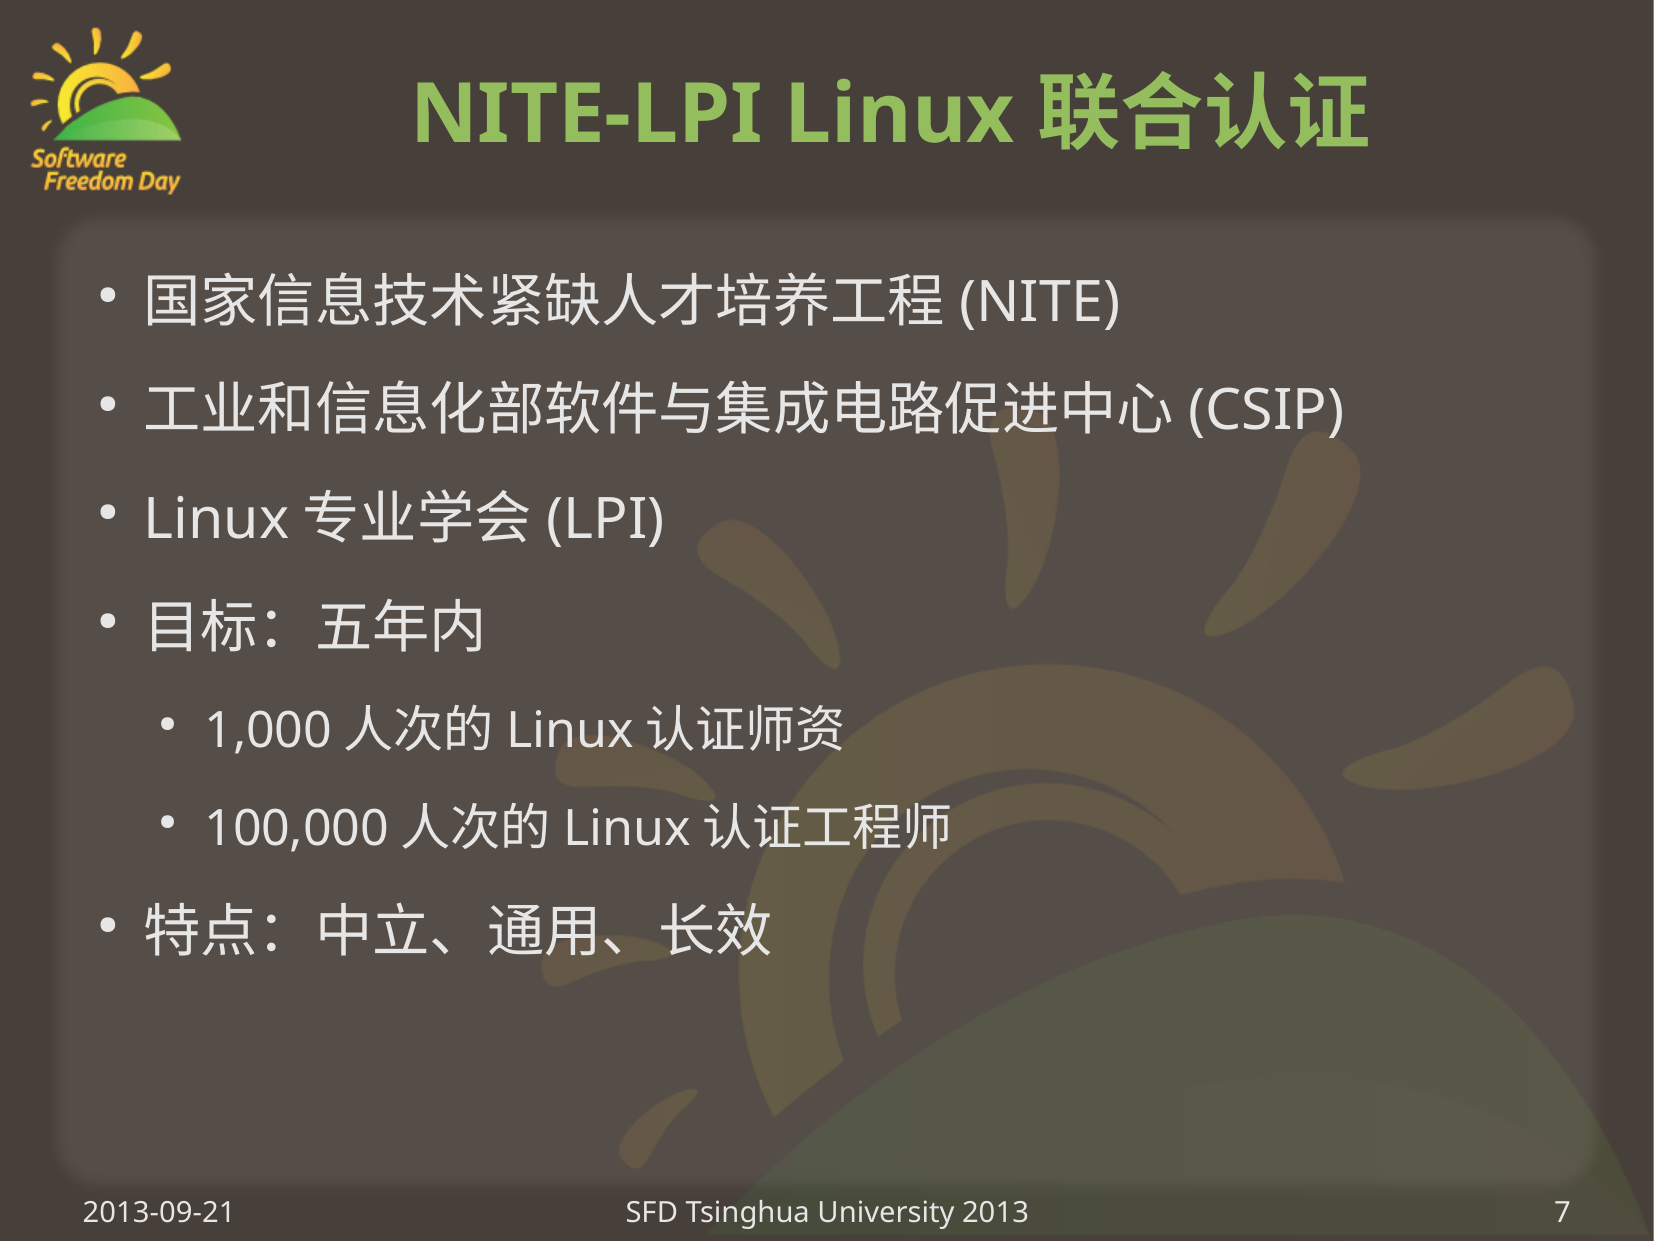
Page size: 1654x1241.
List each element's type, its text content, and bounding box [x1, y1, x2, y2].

list 国家信息技术紧缺人才培养工程(NITE) 工业和信息化部软件与集成电路促进中心(CSIP) Linux专业学会(LPI) 目标：五年内 1,000人次的Linux认证师资 100,000人次的Linux认证工程师 特点：中立、通用、长效 [82, 255, 1571, 975]
picture [0, 0, 1654, 1241]
title NITE-LPI Linux联合认证 [210, 9, 1571, 205]
